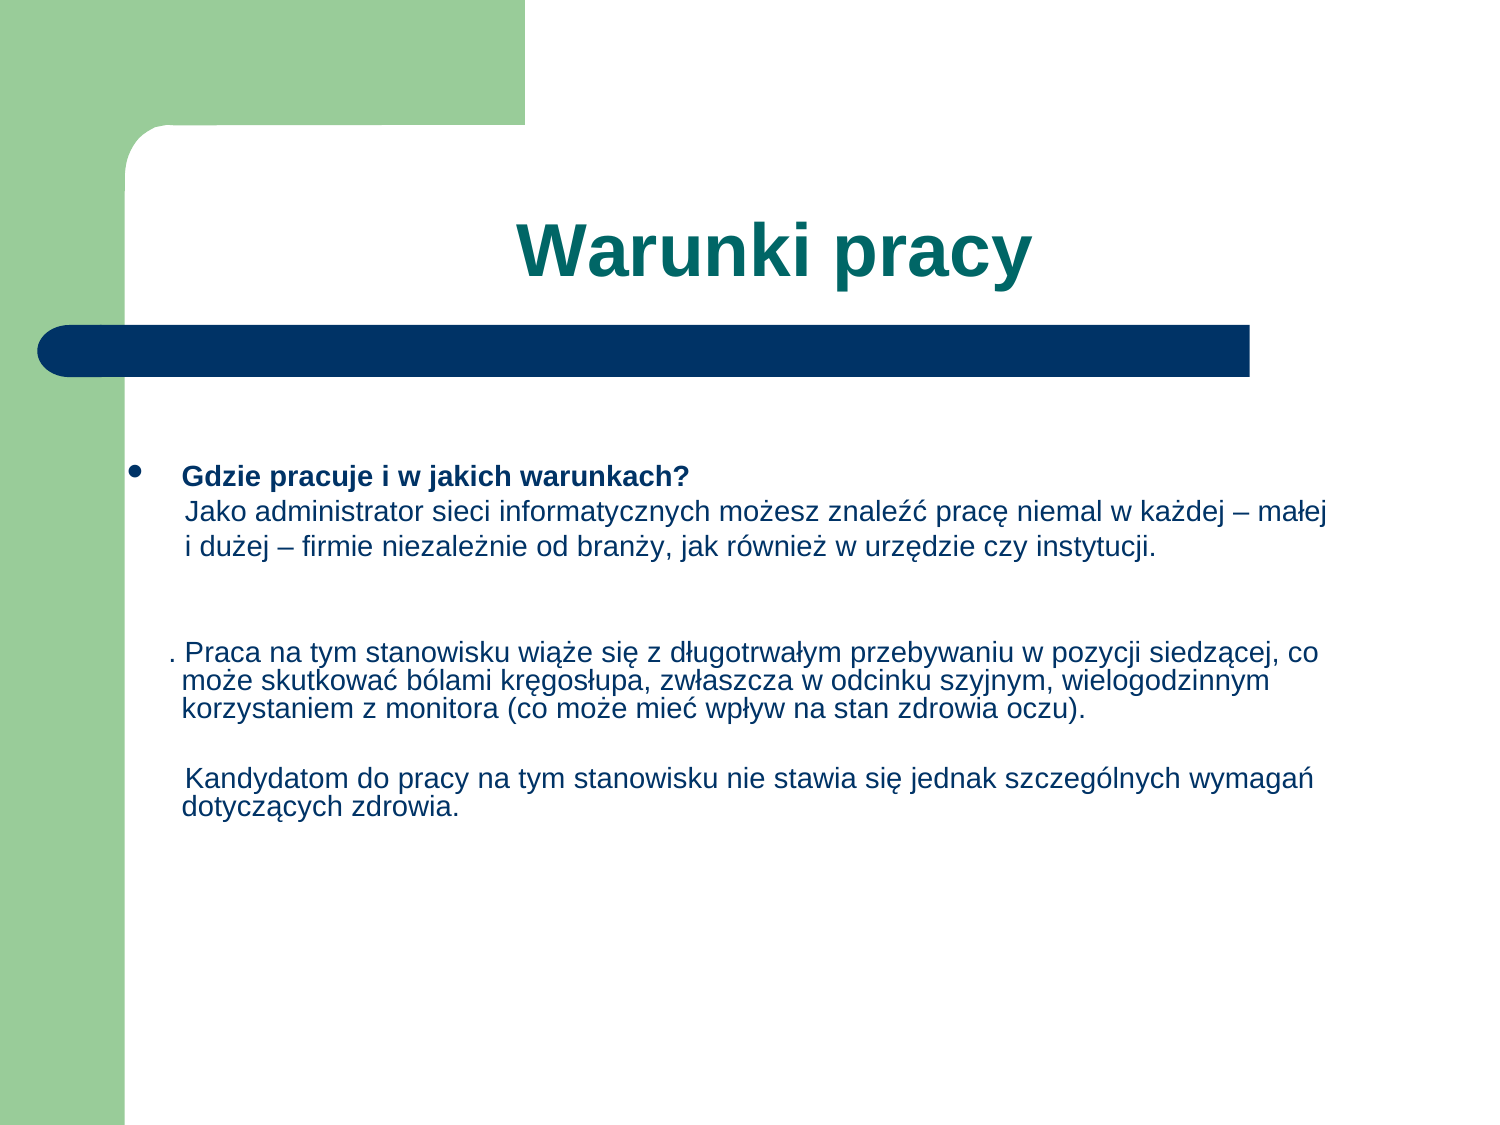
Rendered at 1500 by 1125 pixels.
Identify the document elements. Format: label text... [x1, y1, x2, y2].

text_box Warunki pracy [136, 136, 1414, 301]
list Gdzie pracuje i w jakich warunkach? Jako administrator sieci informatycznych możesz znaleźć pracę niemal w każdej – małej i dużej – firmie niezależnie od branży, jak również w urzędzie czy instytucji. . Praca na tym stanowisku wiąże się z długotrwałym przebywaniu w pozycji siedzącej, co może skutkować bólami kręgosłupa, zwłaszcza w odcinku szyjnym, wielogodzinnym korzystaniem z monitora (co może mieć wpływ na stan zdrowia oczu). Kandydatom do pracy na tym stanowisku nie stawia się jednak szczególnych wymagań dotyczących zdrowia. [112, 456, 1375, 1068]
